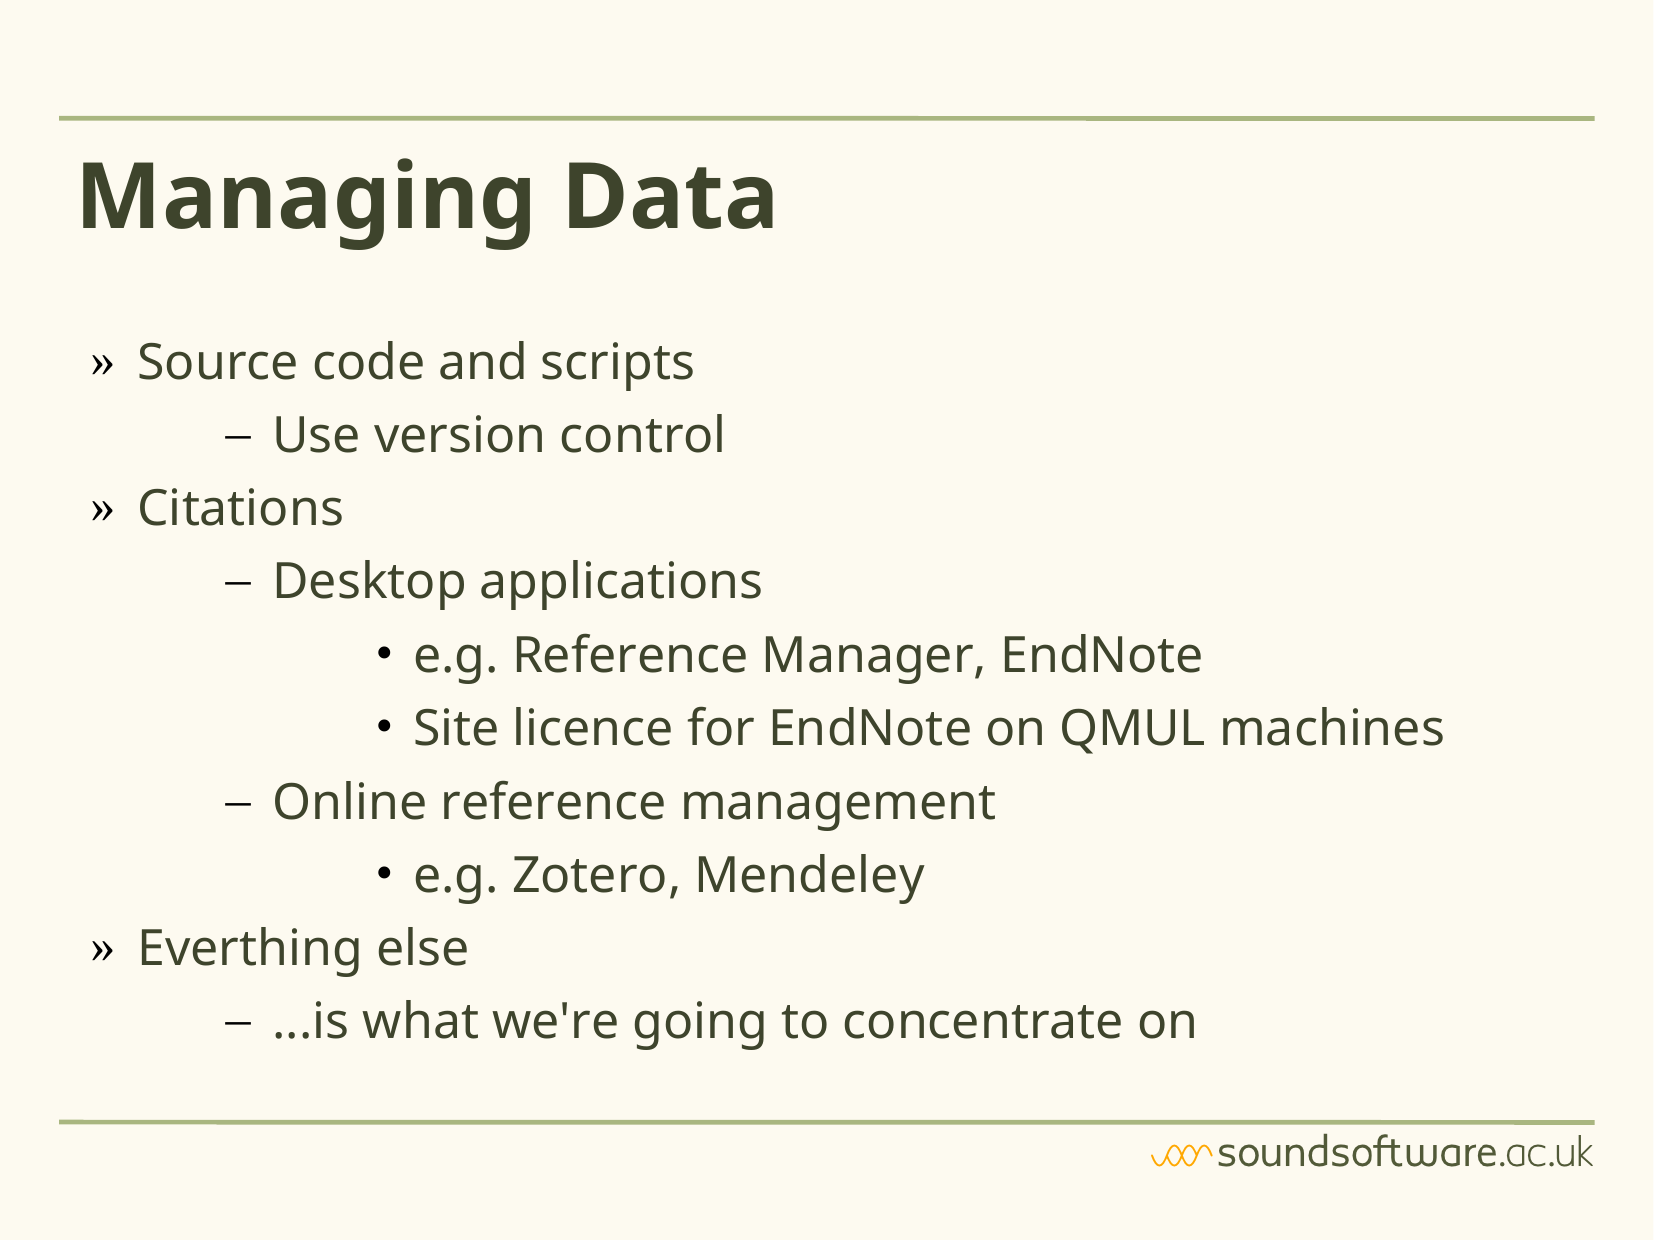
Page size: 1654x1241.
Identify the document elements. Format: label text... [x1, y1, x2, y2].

title Managing Data [59, 109, 1594, 274]
picture [1151, 1140, 1593, 1167]
list Source code and scripts Use version control Citations Desktop applications e.g. Reference Manager, EndNote Site licence for EndNote on QMUL machines Online reference management e.g. Zotero, Mendeley Everthing else ...is what we're going to concentrate on [59, 321, 1594, 1140]
